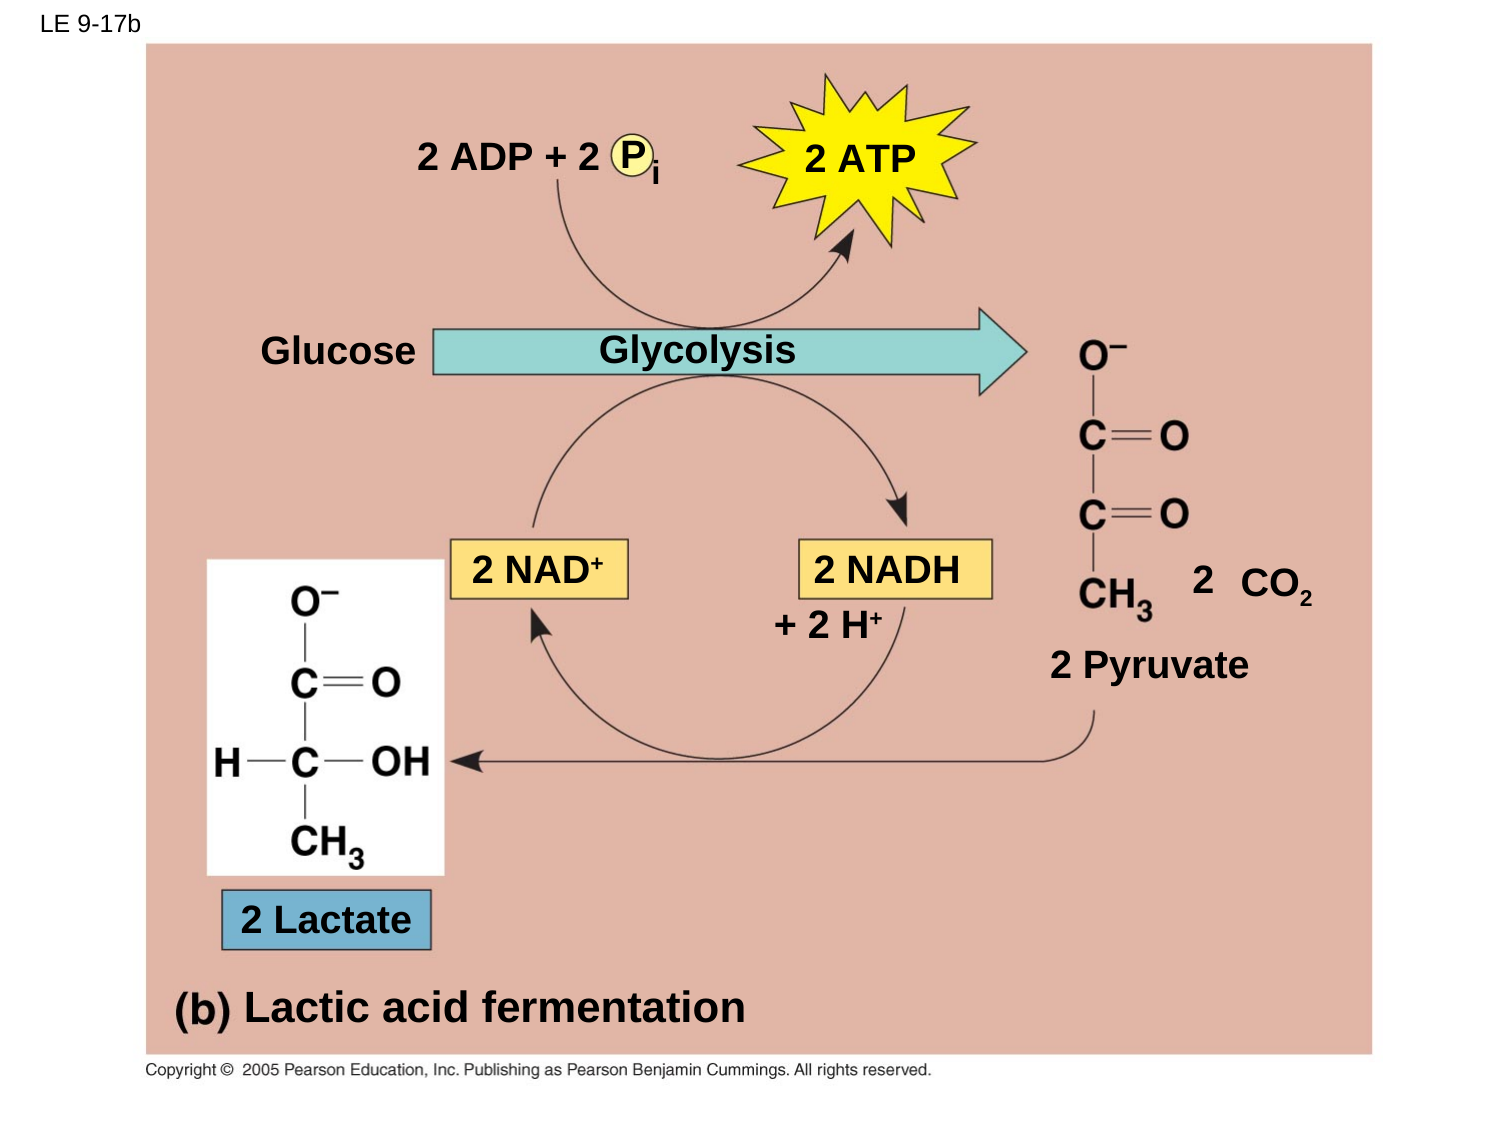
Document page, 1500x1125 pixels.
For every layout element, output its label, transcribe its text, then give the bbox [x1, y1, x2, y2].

text_box 2 ATP [804, 138, 940, 183]
text_box Glucose [260, 330, 443, 386]
text_box CO2 [1240, 557, 1335, 613]
title LE 9-17b [24, 0, 351, 51]
text_box i [641, 155, 671, 207]
text_box 2 Lactate [240, 899, 429, 946]
text_box 2 ADP + 2 [404, 136, 601, 188]
picture [117, 37, 1383, 1088]
text_box + 2 H+ [773, 604, 917, 657]
text_box 2 [1192, 559, 1220, 604]
text_box 2 Pyruvate [1049, 644, 1270, 693]
text_box 2 NAD+ [471, 549, 654, 605]
text_box P [628, 145, 639, 154]
text_box P [617, 134, 647, 185]
text_box Lactic acid fermentation [243, 984, 773, 1042]
text_box 2 NADH [813, 549, 978, 588]
text_box Glycolysis [598, 329, 822, 382]
